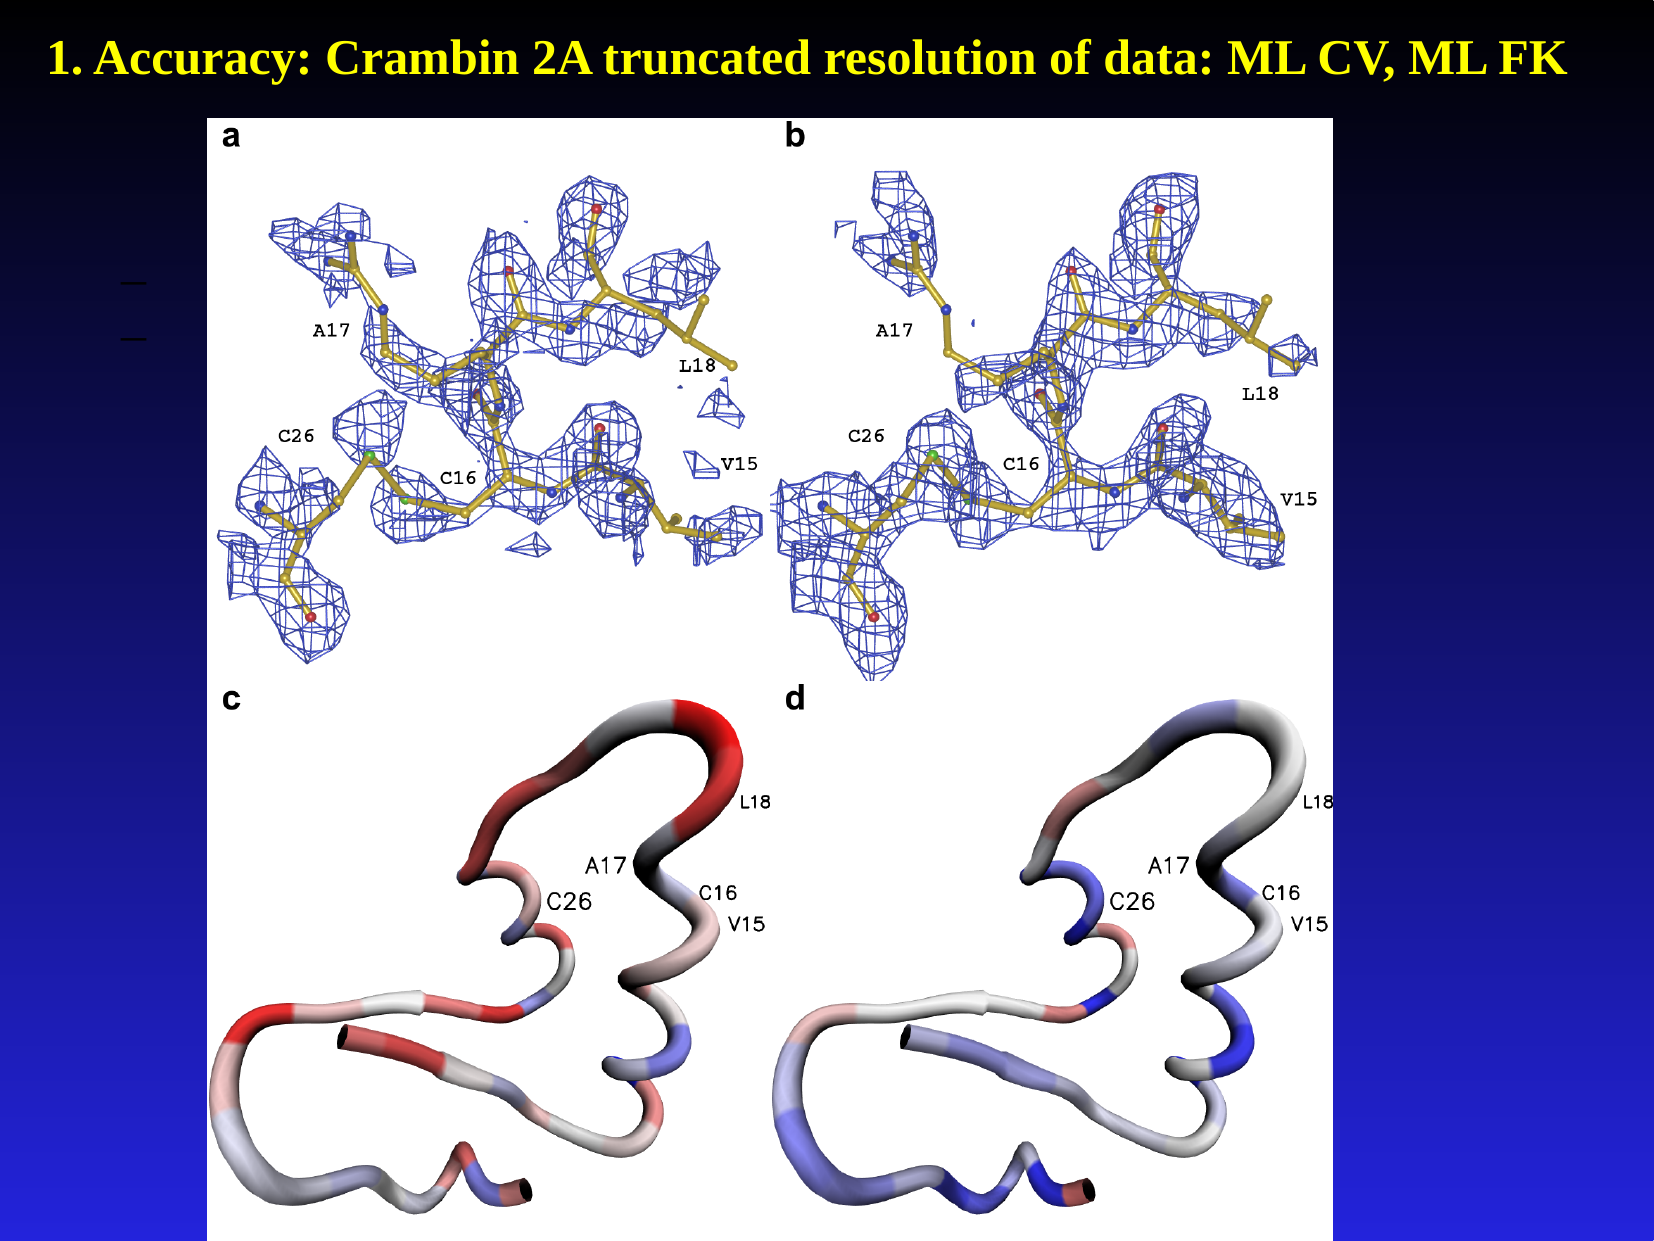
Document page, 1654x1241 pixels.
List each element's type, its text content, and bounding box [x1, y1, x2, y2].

text_box 1. Accuracy: Crambin 2A truncated resolution of data: ML CV, ML FK [31, 22, 1630, 554]
picture [207, 118, 1333, 1241]
